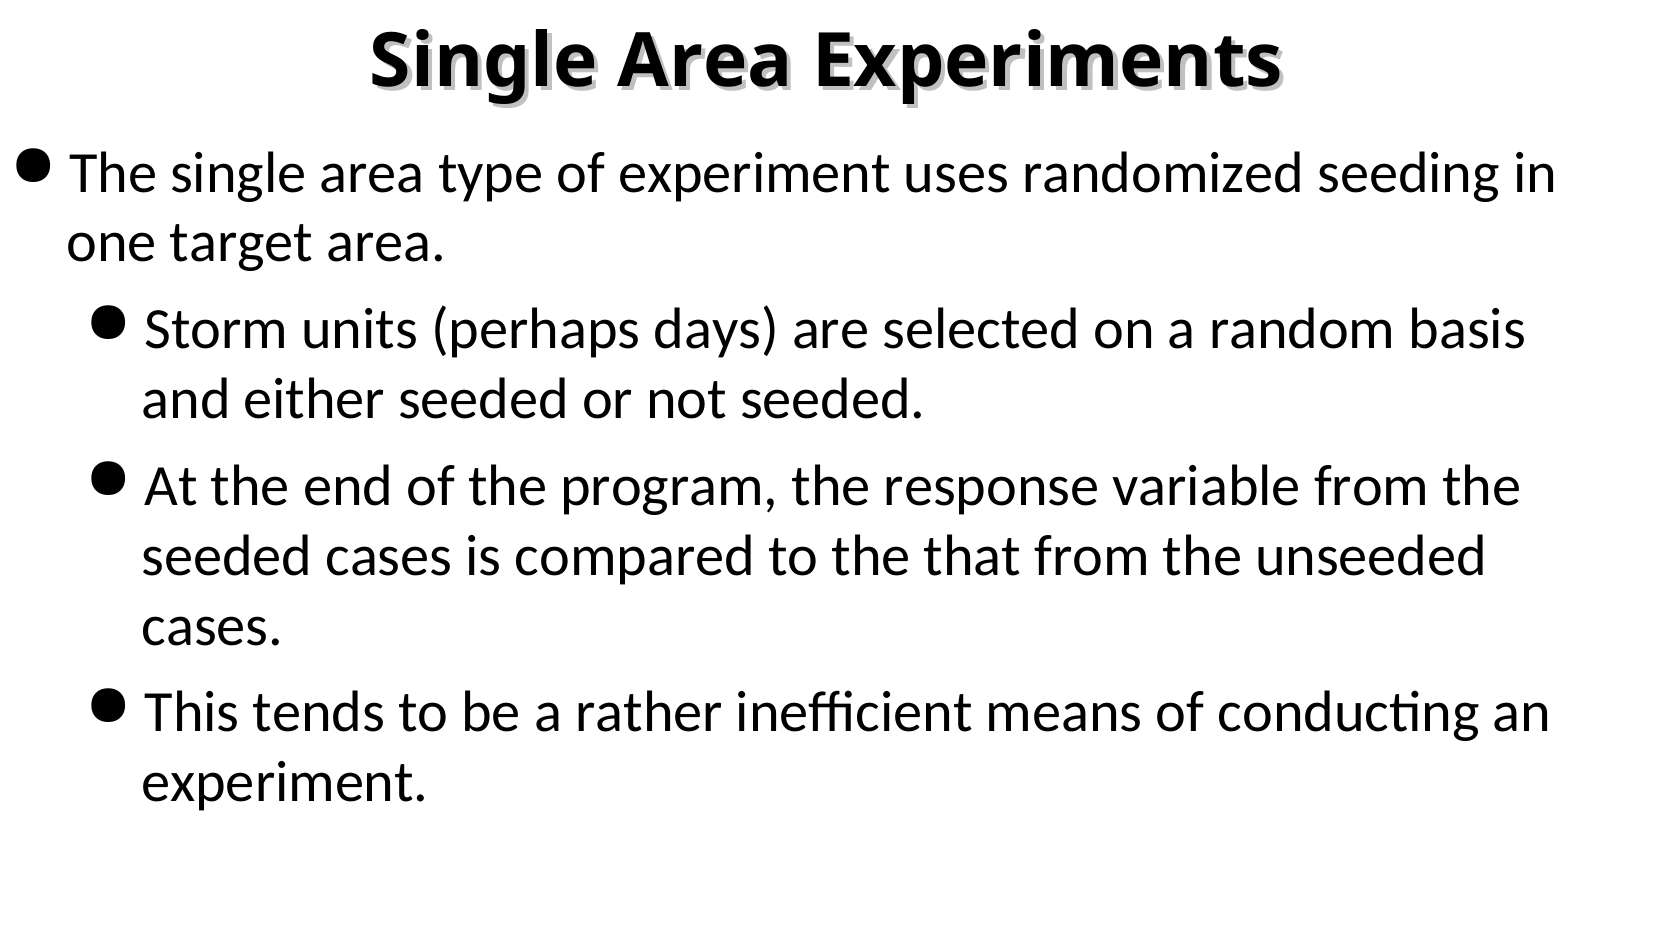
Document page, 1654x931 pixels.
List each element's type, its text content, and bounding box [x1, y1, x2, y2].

text_box The single area type of experiment uses randomized seeding in one target area. Storm units (perhaps days) are selected on a random basis and either seeded or not seeded. At the end of the program, the response variable from the seeded cases is compared to the that from the unseeded cases. This tends to be a rather inefficient means of conducting an experiment. [0, 49, 1576, 891]
title Single Area Experiments [0, 5, 1654, 107]
